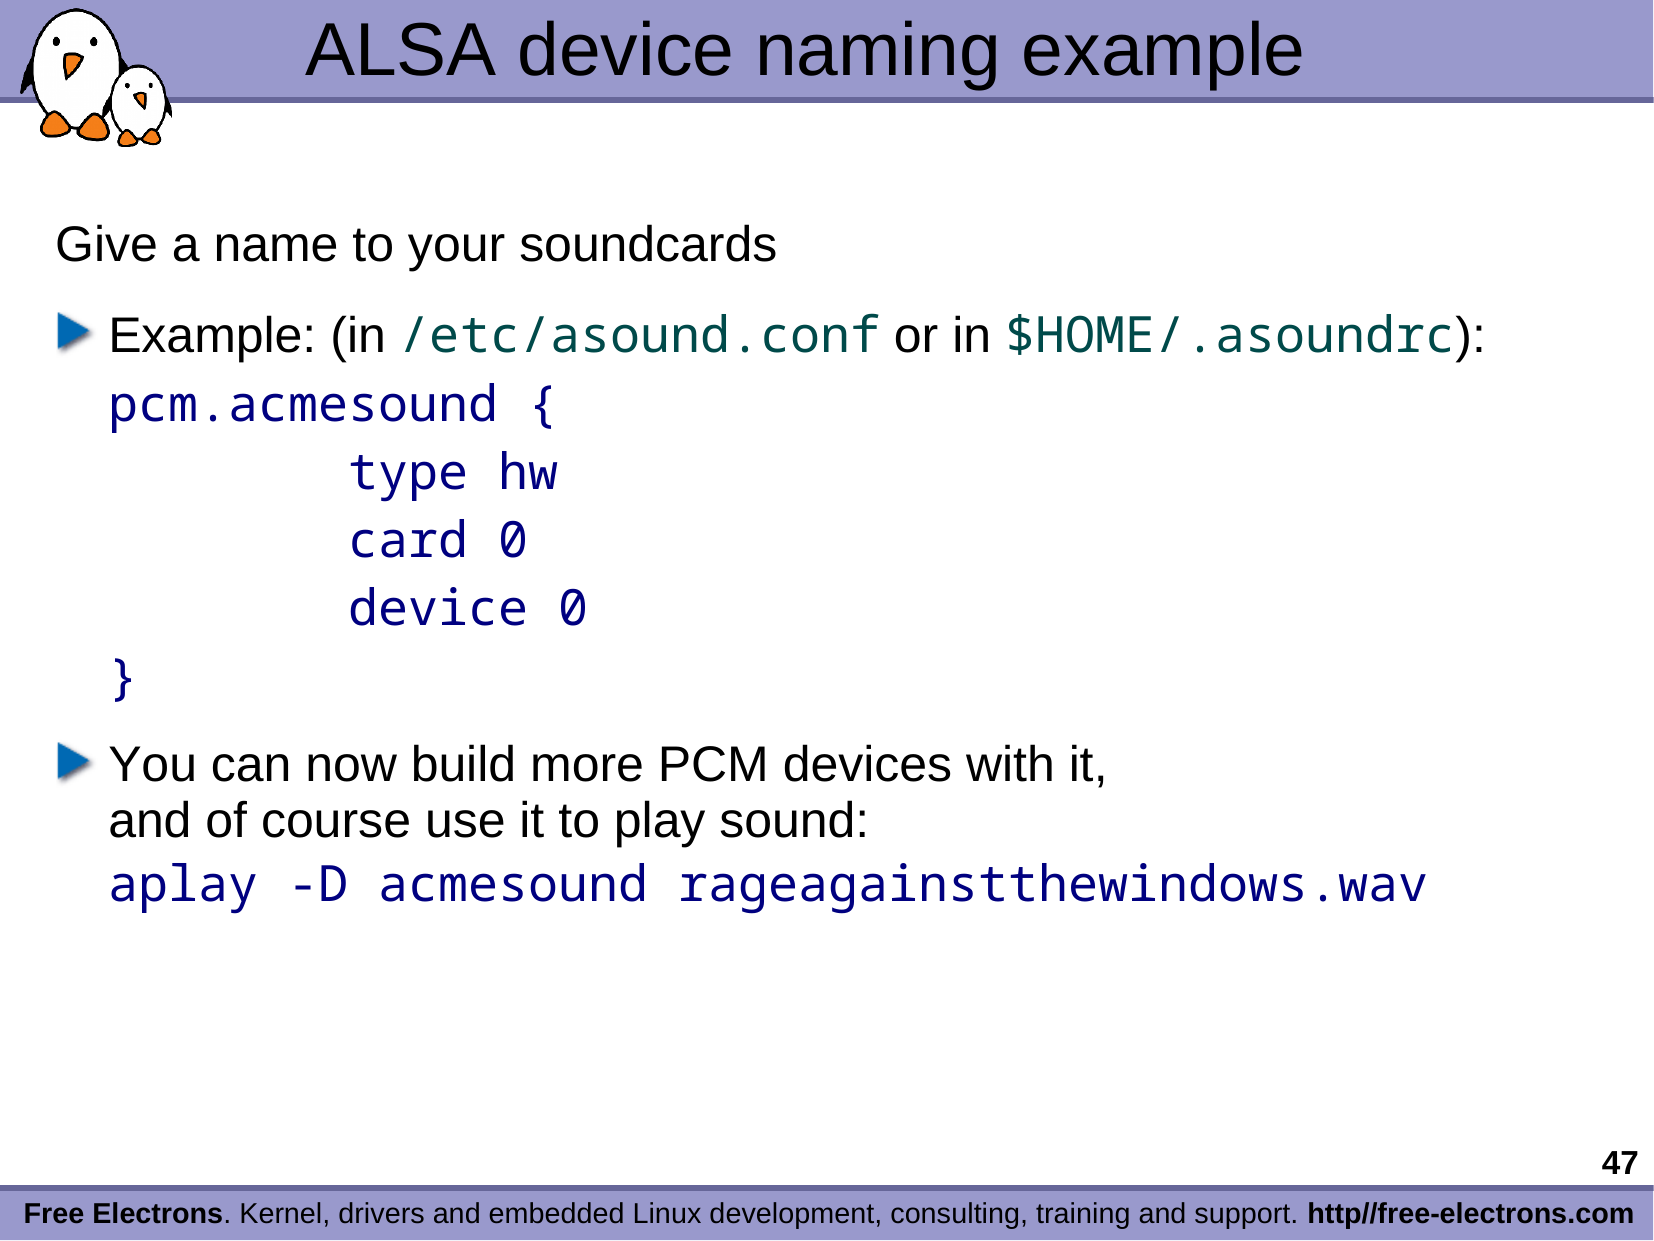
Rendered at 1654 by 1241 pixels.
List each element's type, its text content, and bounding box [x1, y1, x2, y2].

list Give a name to your soundcards Example: (in /etc/asound.conf or in $HOME/.asoundrc): pcm.acmesound { type hw card 0 device 0 } You can now build more PCM devices with it, and of course use it to play sound: aplay -D acmesound rageagainstthewindows.wav [37, 216, 1576, 1066]
title ALSA device naming example [60, 0, 1551, 100]
picture [20, 8, 172, 147]
